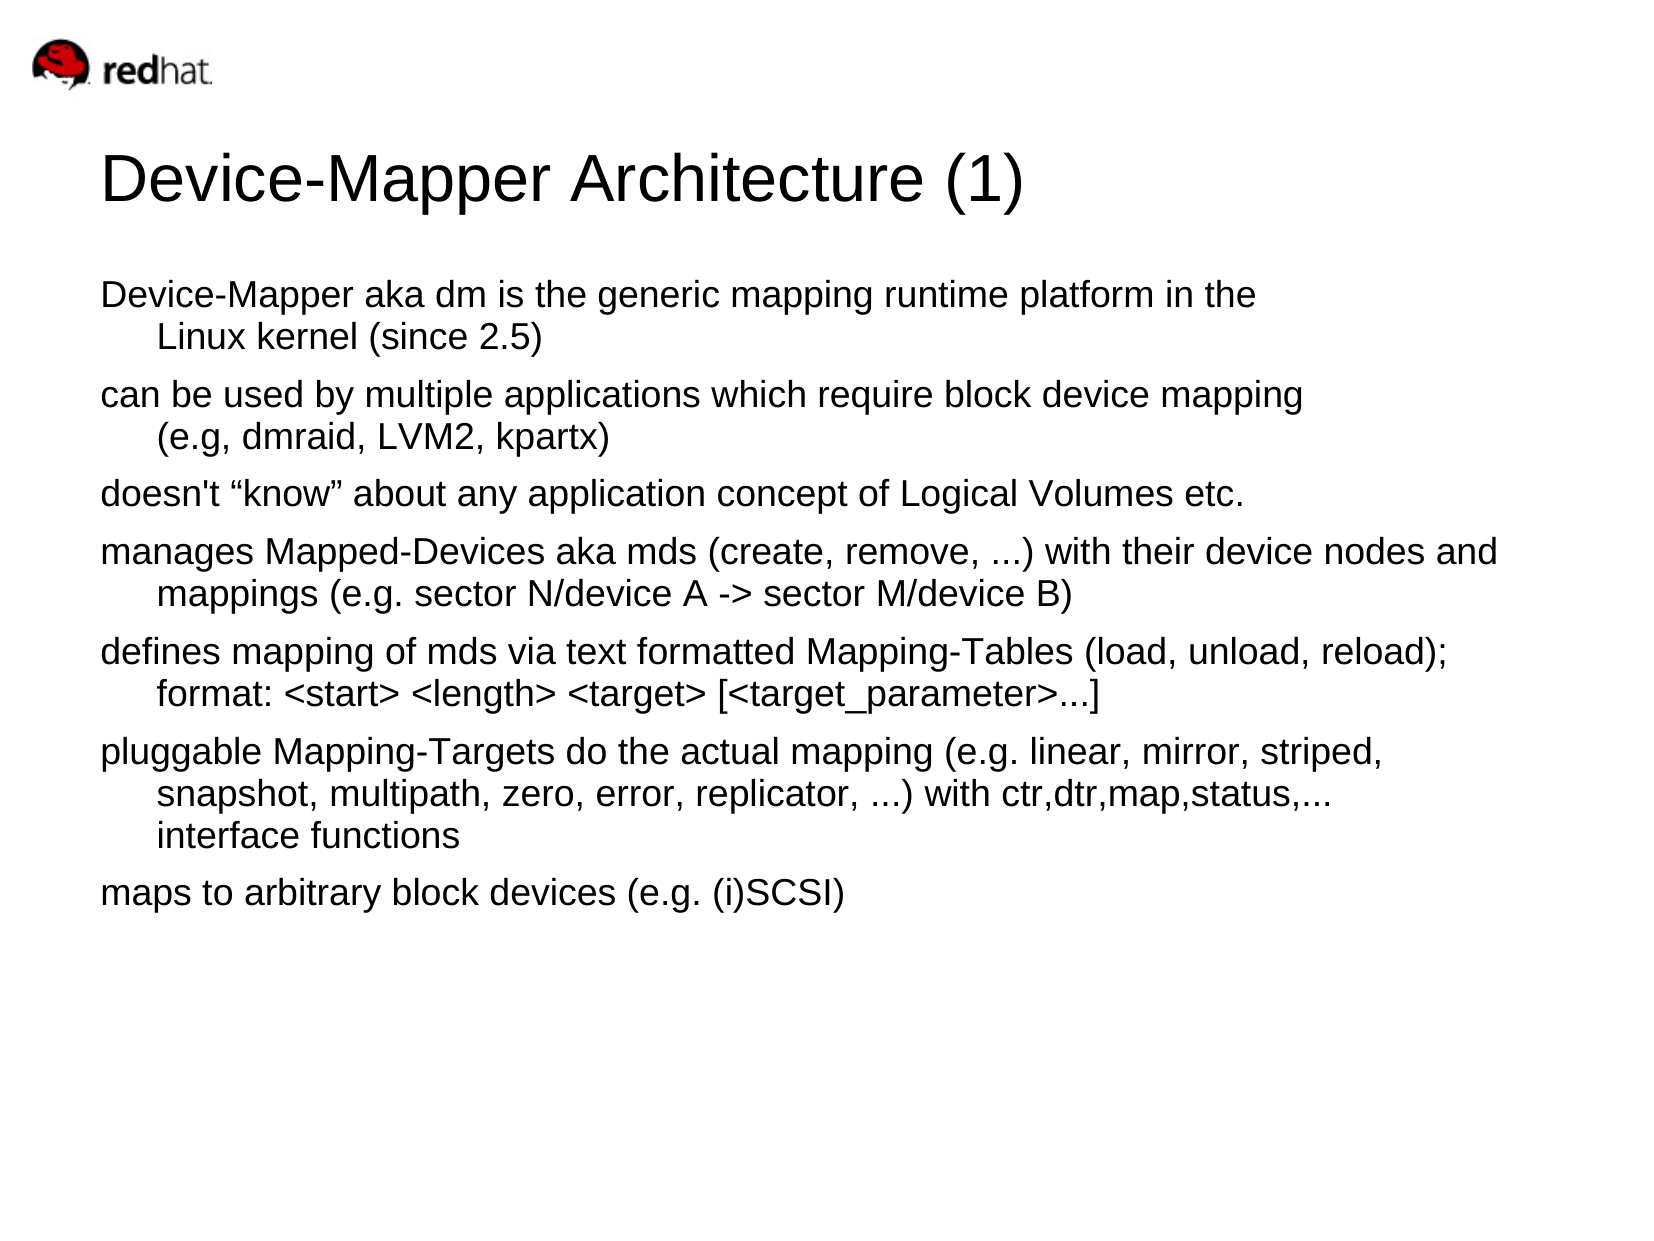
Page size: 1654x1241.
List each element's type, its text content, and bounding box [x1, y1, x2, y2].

picture [31, 37, 212, 98]
list Device-Mapper Architecture (1) Device-Mapper aka dm is the generic mapping runtime platform in the Linux kernel (since 2.5) can be used by multiple applications which require block device mapping (e.g, dmraid, LVM2, kpartx) doesn't “know” about any application concept of Logical Volumes etc. manages Mapped-Devices aka mds (create, remove, ...) with their device nodes and mappings (e.g. sector N/device A -> sector M/device B) defines mapping of mds via text formatted Mapping-Tables (load, unload, reload); format: <start> <length> <target> [<target_parameter>...] pluggable Mapping-Targets do the actual mapping (e.g. linear, mirror, striped, snapshot, multipath, zero, error, replicator, ...) with ctr,dtr,map,status,... interface functions maps to arbitrary block devices (e.g. (i)SCSI) [100, 140, 1506, 985]
